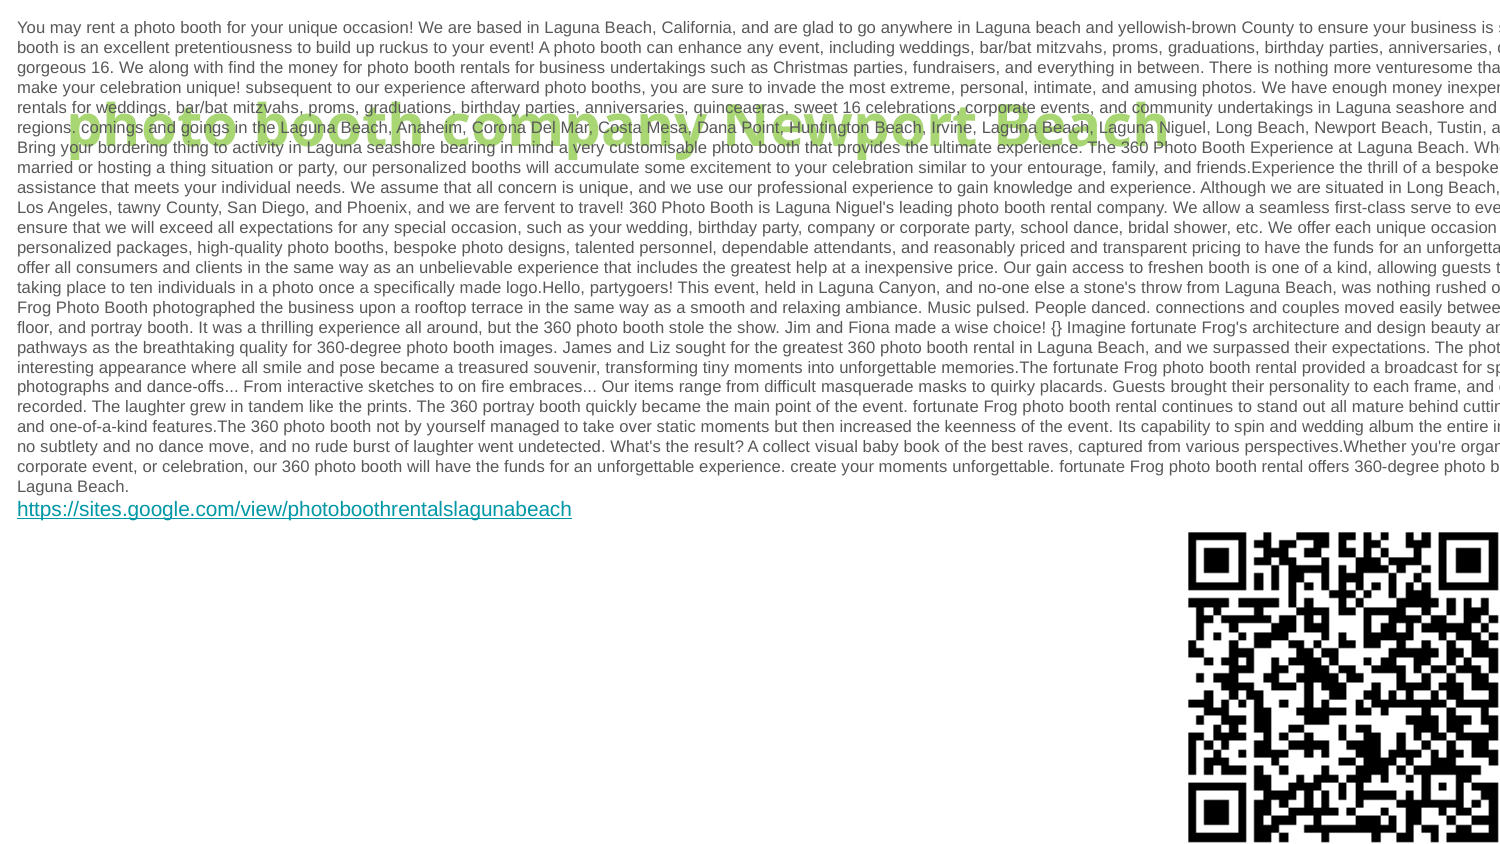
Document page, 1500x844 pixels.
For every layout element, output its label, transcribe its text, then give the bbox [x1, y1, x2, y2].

text_box You may rent a photo booth for your unique occasion! We are based in Laguna Beach, California, and are glad to go anywhere in Laguna beach and yellowish-brown County to ensure your business is spectacular. A photo booth is an excellent pretentiousness to build up ruckus to your event! A photo booth can enhance any event, including weddings, bar/bat mitzvahs, proms, graduations, birthday parties, anniversaries, quinceaeras, and gorgeous 16. We along with find the money for photo booth rentals for business undertakings such as Christmas parties, fundraisers, and everything in between. There is nothing more venturesome than a photo booth to make your celebration unique! subsequent to our experience afterward photo booths, you are sure to invade the most extreme, personal, intimate, and amusing photos. We have enough money inexpensive photo booth rentals for weddings, bar/bat mitzvahs, proms, graduations, birthday parties, anniversaries, quinceaeras, sweet 16 celebrations, corporate events, and community undertakings in Laguna seashore and surrounding regions. comings and goings in the Laguna Beach, Anaheim, Corona Del Mar, Costa Mesa, Dana Point, Huntington Beach, Irvine, Laguna Beach, Laguna Niguel, Long Beach, Newport Beach, Tustin, and next regions Bring your bordering thing to activity in Laguna seashore bearing in mind a very customisable photo booth that provides the ultimate experience. The 360 Photo Booth Experience at Laguna Beach. Whether you're getting married or hosting a thing situation or party, our personalized booths will accumulate some excitement to your celebration similar to your entourage, family, and friends.Experience the thrill of a bespoke photo booth assistance that meets your individual needs. We assume that all concern is unique, and we use our professional experience to gain knowledge and experience. Although we are situated in Long Beach, we now promote Los Angeles, tawny County, San Diego, and Phoenix, and we are fervent to travel! 360 Photo Booth is Laguna Niguel's leading photo booth rental company. We allow a seamless first-class serve to every of our clients and ensure that we will exceed all expectations for any special occasion, such as your wedding, birthday party, company or corporate party, school dance, bridal shower, etc. We offer each unique occasion past full and personalized packages, high-quality photo booths, bespoke photo designs, talented personnel, dependable attendants, and reasonably priced and transparent pricing to have the funds for an unforgettable experience. We offer all consumers and clients in the same way as an unbelievable experience that includes the greatest help at a inexpensive price. Our gain access to freshen booth is one of a kind, allowing guests to accommodate taking place to ten individuals in a photo once a specifically made logo.Hello, partygoers! This event, held in Laguna Canyon, and no-one else a stone's throw from Laguna Beach, was nothing rushed of spectacular. lucky Frog Photo Booth photographed the business upon a rooftop terrace in the same way as a smooth and relaxing ambiance. Music pulsed. People danced. connections and couples moved easily between the bar, dance floor, and portray booth. It was a thrilling experience all around, but the 360 photo booth stole the show. Jim and Fiona made a wise choice! {} Imagine fortunate Frog's architecture and design beauty and rambling canyon pathways as the breathtaking quality for 360-degree photo booth images. James and Liz sought for the greatest 360 photo booth rental in Laguna Beach, and we surpassed their expectations. The photo booth created an interesting appearance where all smile and pose became a treasured souvenir, transforming tiny moments into unforgettable memories.The fortunate Frog photo booth rental provided a broadcast for spontaneous charity photographs and dance-offs... From interactive sketches to on fire embraces... Our items range from difficult masquerade masks to quirky placards. Guests brought their personality to each frame, and every detail was recorded. The laughter grew in tandem like the prints. The 360 portray booth quickly became the main point of the event. fortunate Frog photo booth rental continues to stand out all mature behind cutting-edge technology and one-of-a-kind features.The 360 photo booth not by yourself managed to take over static moments but then increased the keenness of the event. Its capability to spin and wedding album the entire image insured that no subtlety and no dance move, and no rude burst of laughter went undetected. What's the result? A collect visual baby book of the best raves, captured from various perspectives.Whether you're organizing a wedding, corporate event, or celebration, our 360 photo booth will have the funds for an unforgettable experience. create your moments unforgettable. fortunate Frog photo booth rental offers 360-degree photo booth rentals in Laguna Beach. https://sites.google.com/view/photoboothrentalslagunabeach [2, 2, 1500, 844]
picture [1187, 531, 1500, 844]
